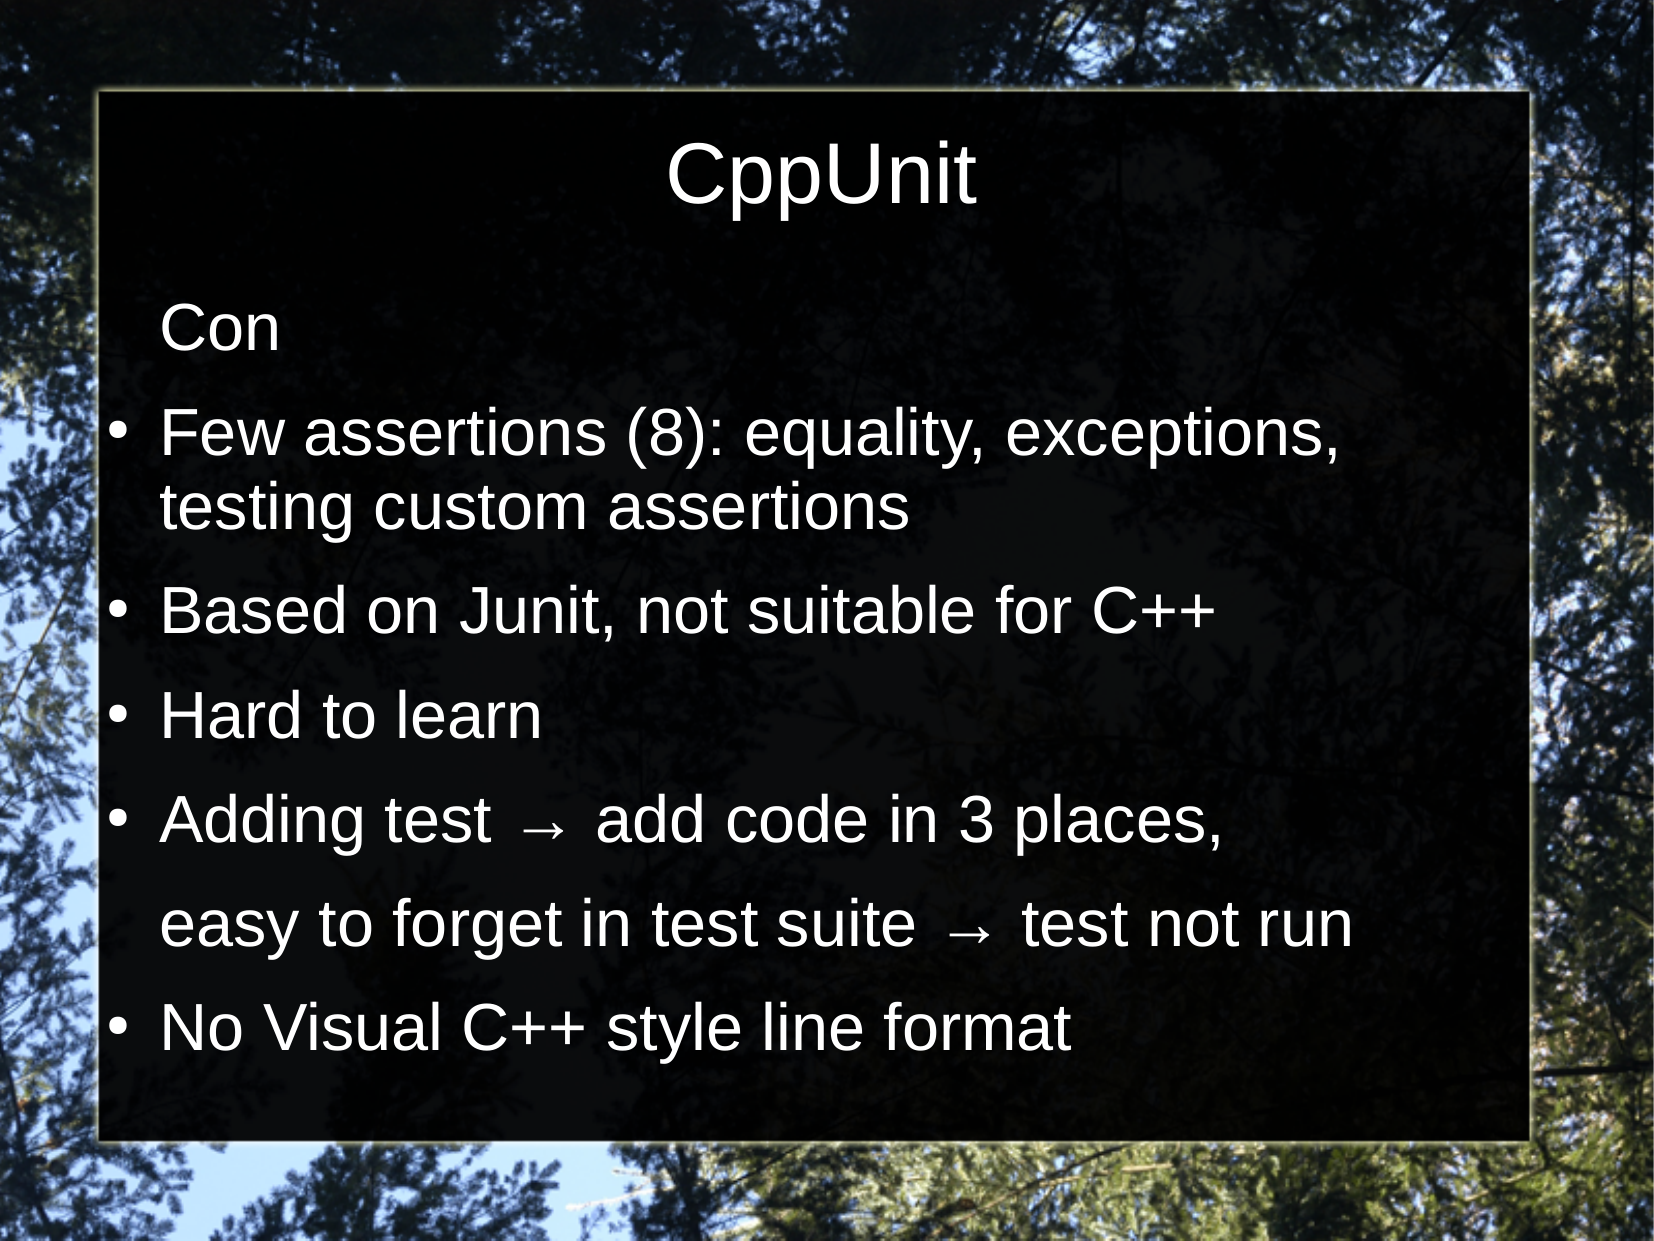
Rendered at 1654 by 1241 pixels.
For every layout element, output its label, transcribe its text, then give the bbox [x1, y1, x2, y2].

picture [0, 0, 1654, 1241]
title CppUnit [98, 90, 1546, 258]
list Con Few assertions (8): equality, exceptions, testing custom assertions Based on Junit, not suitable for C++ Hard to learn Adding test → add code in 3 places, easy to forget in test suite → test not run No Visual C++ style line format [88, 290, 1536, 1170]
